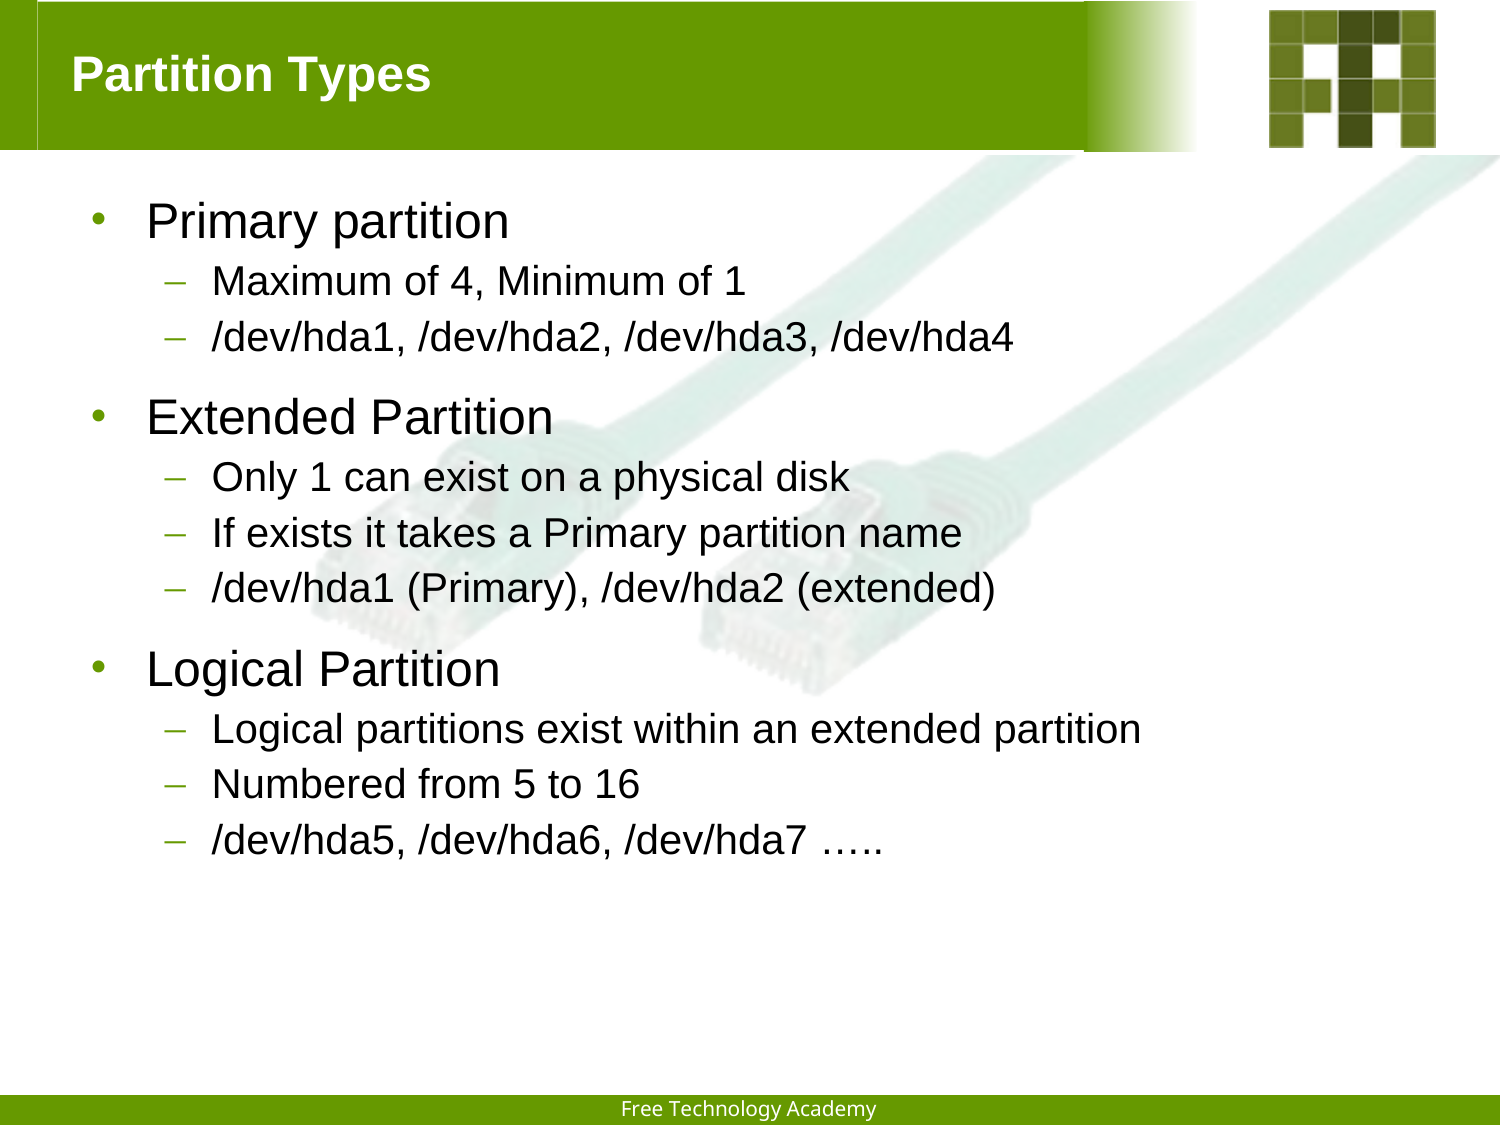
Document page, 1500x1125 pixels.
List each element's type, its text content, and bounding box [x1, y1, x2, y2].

list Primary partition Maximum of 4, Minimum of 1 /dev/hda1, /dev/hda2, /dev/hda3, /dev/hda4 Extended Partition Only 1 can exist on a physical disk If exists it takes a Primary partition name /dev/hda1 (Primary), /dev/hda2 (extended) Logical Partition Logical partitions exist within an extended partition Numbered from 5 to 16 /dev/hda5, /dev/hda6, /dev/hda7 ….. [75, 187, 1426, 1065]
picture [1269, 10, 1436, 148]
title Partition Types [56, 1, 1107, 152]
